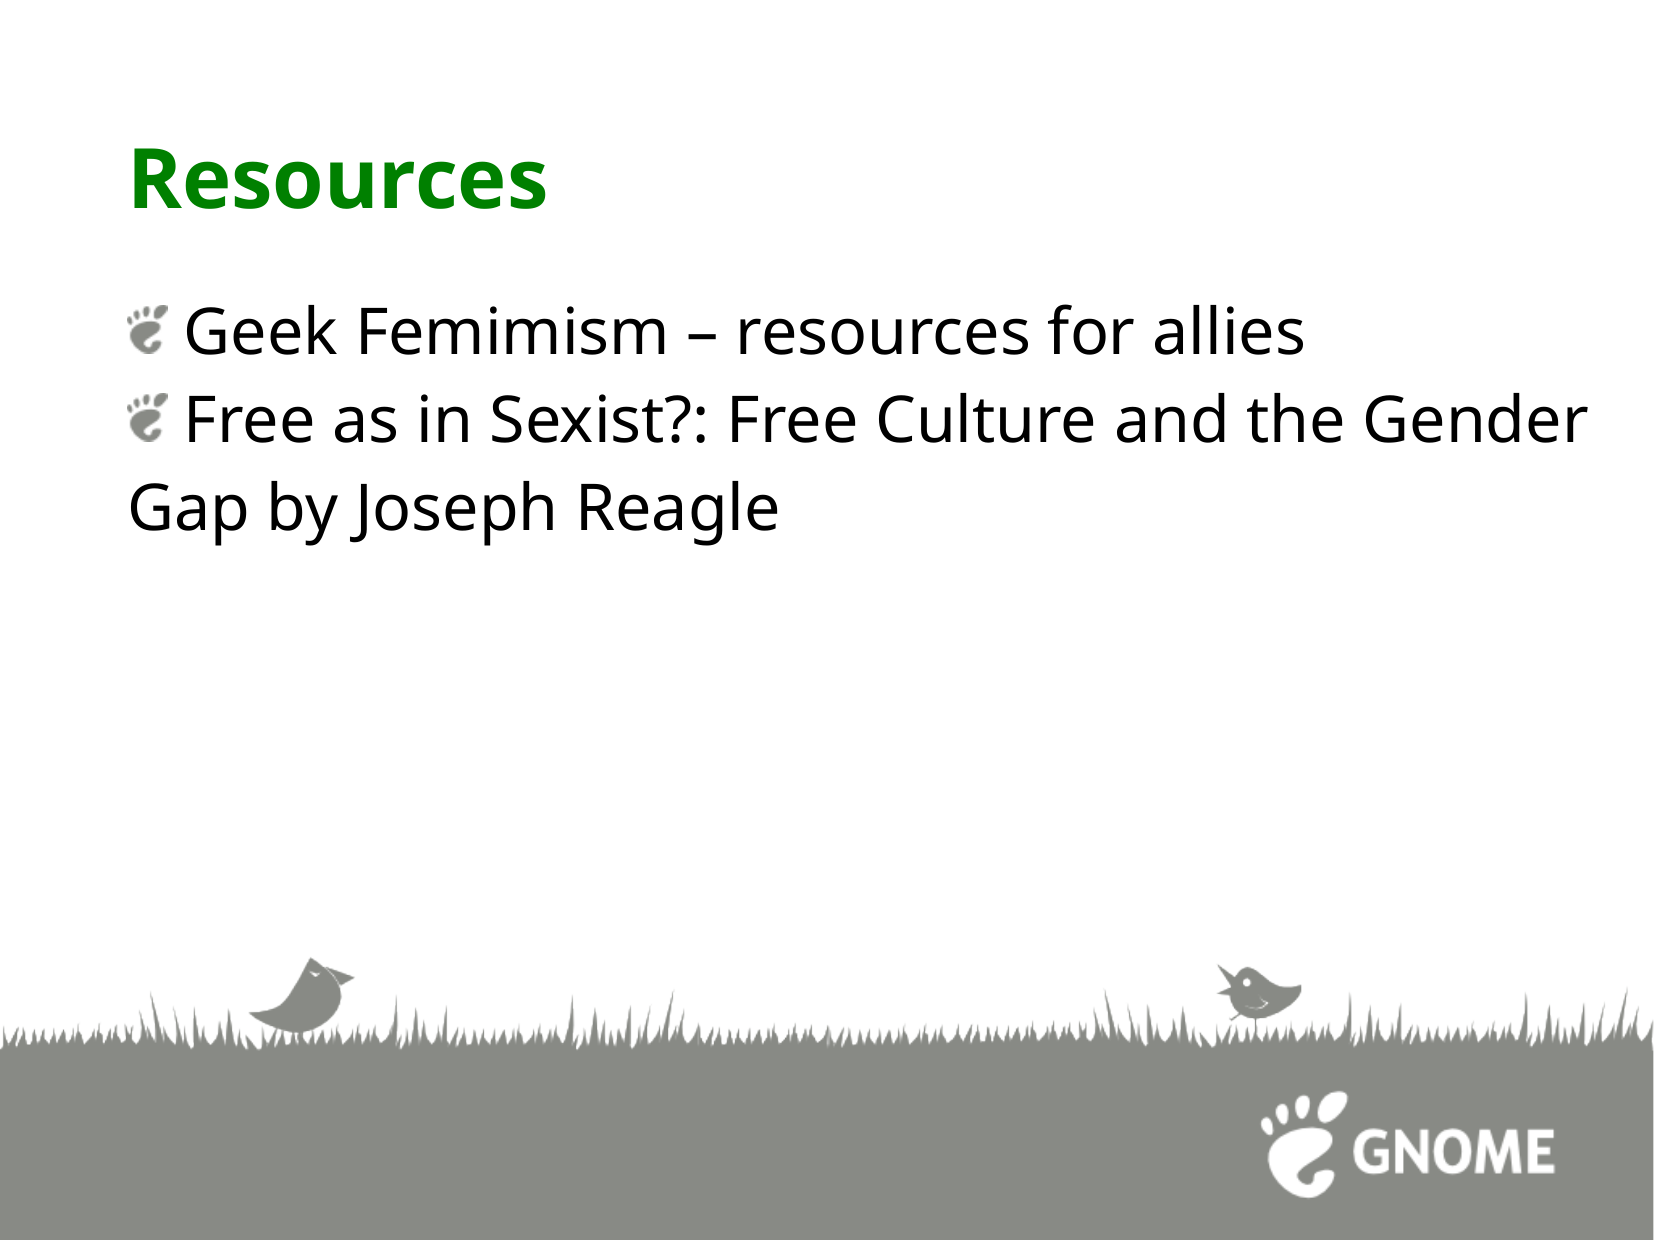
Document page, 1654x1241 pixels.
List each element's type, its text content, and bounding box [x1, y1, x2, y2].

picture [0, 0, 1654, 1241]
text_box Geek Femimism – resources for allies Free as in Sexist?: Free Culture and the Gender Gap by Joseph Reagle [112, 277, 1654, 553]
text_box Resources [112, 112, 1654, 239]
